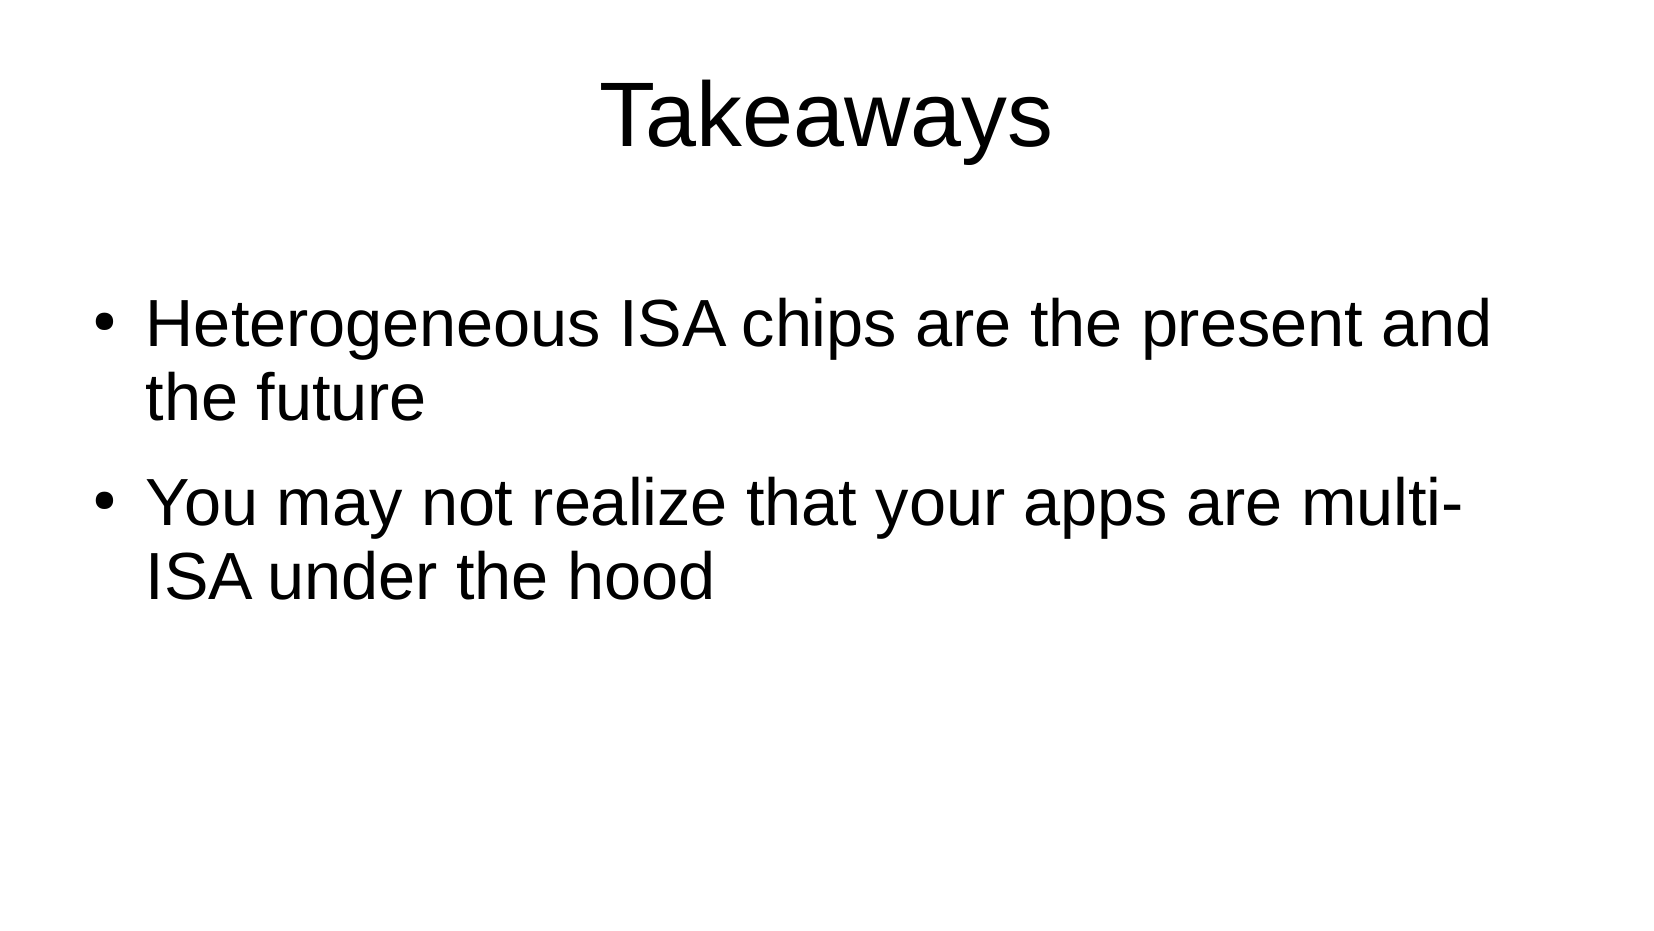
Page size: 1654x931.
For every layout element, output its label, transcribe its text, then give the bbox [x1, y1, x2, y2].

title Takeaways [82, 37, 1571, 193]
list Heterogeneous ISA chips are the present and the future You may not realize that your apps are multi-ISA under the hood [75, 285, 1564, 826]
